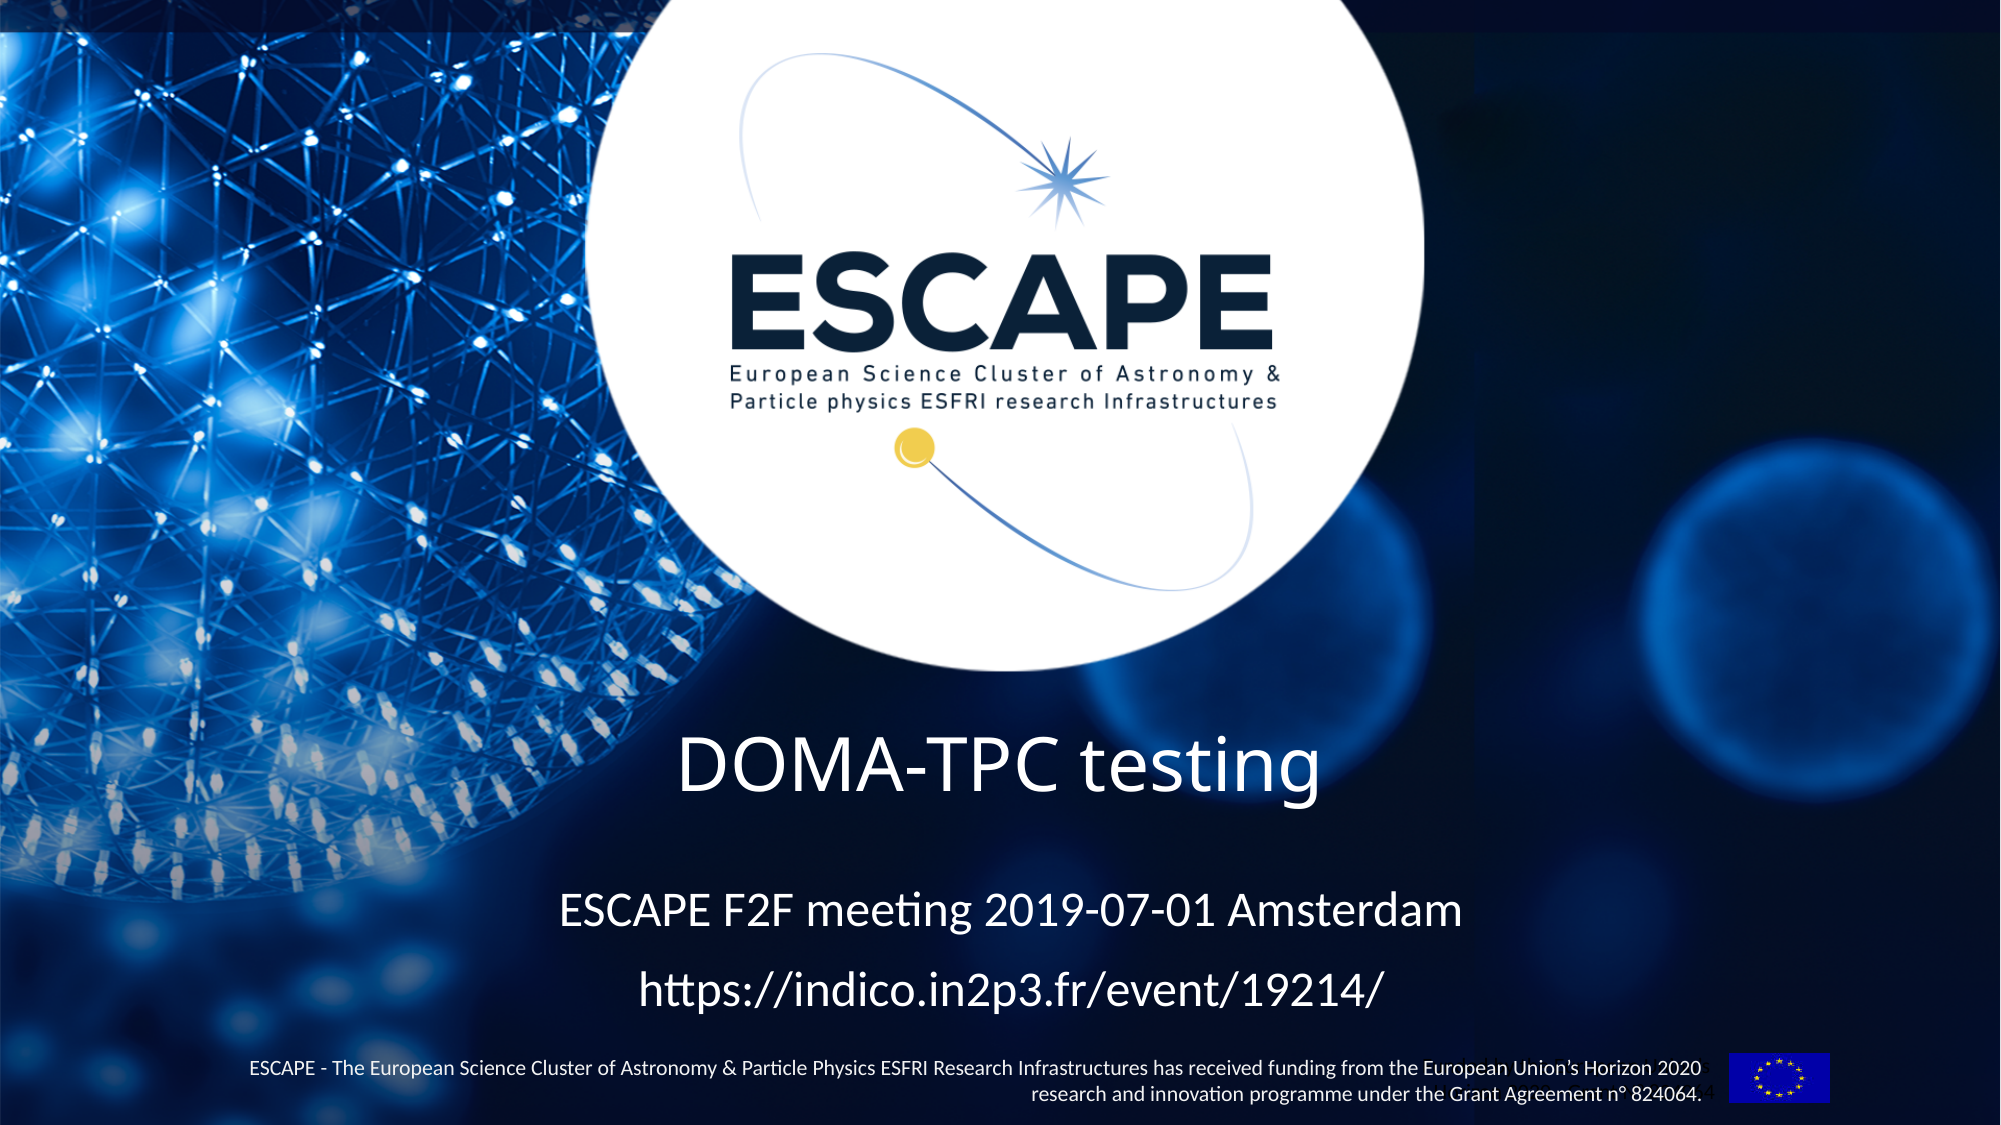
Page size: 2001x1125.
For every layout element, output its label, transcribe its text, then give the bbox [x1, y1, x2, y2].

subtitle ESCAPE F2F meeting 2019-07-01 Amsterdam https://indico.in2p3.fr/event/19214/ [448, 868, 1574, 1029]
title DOMA-TPC testing [357, 552, 1642, 815]
picture [0, 0, 2001, 1125]
